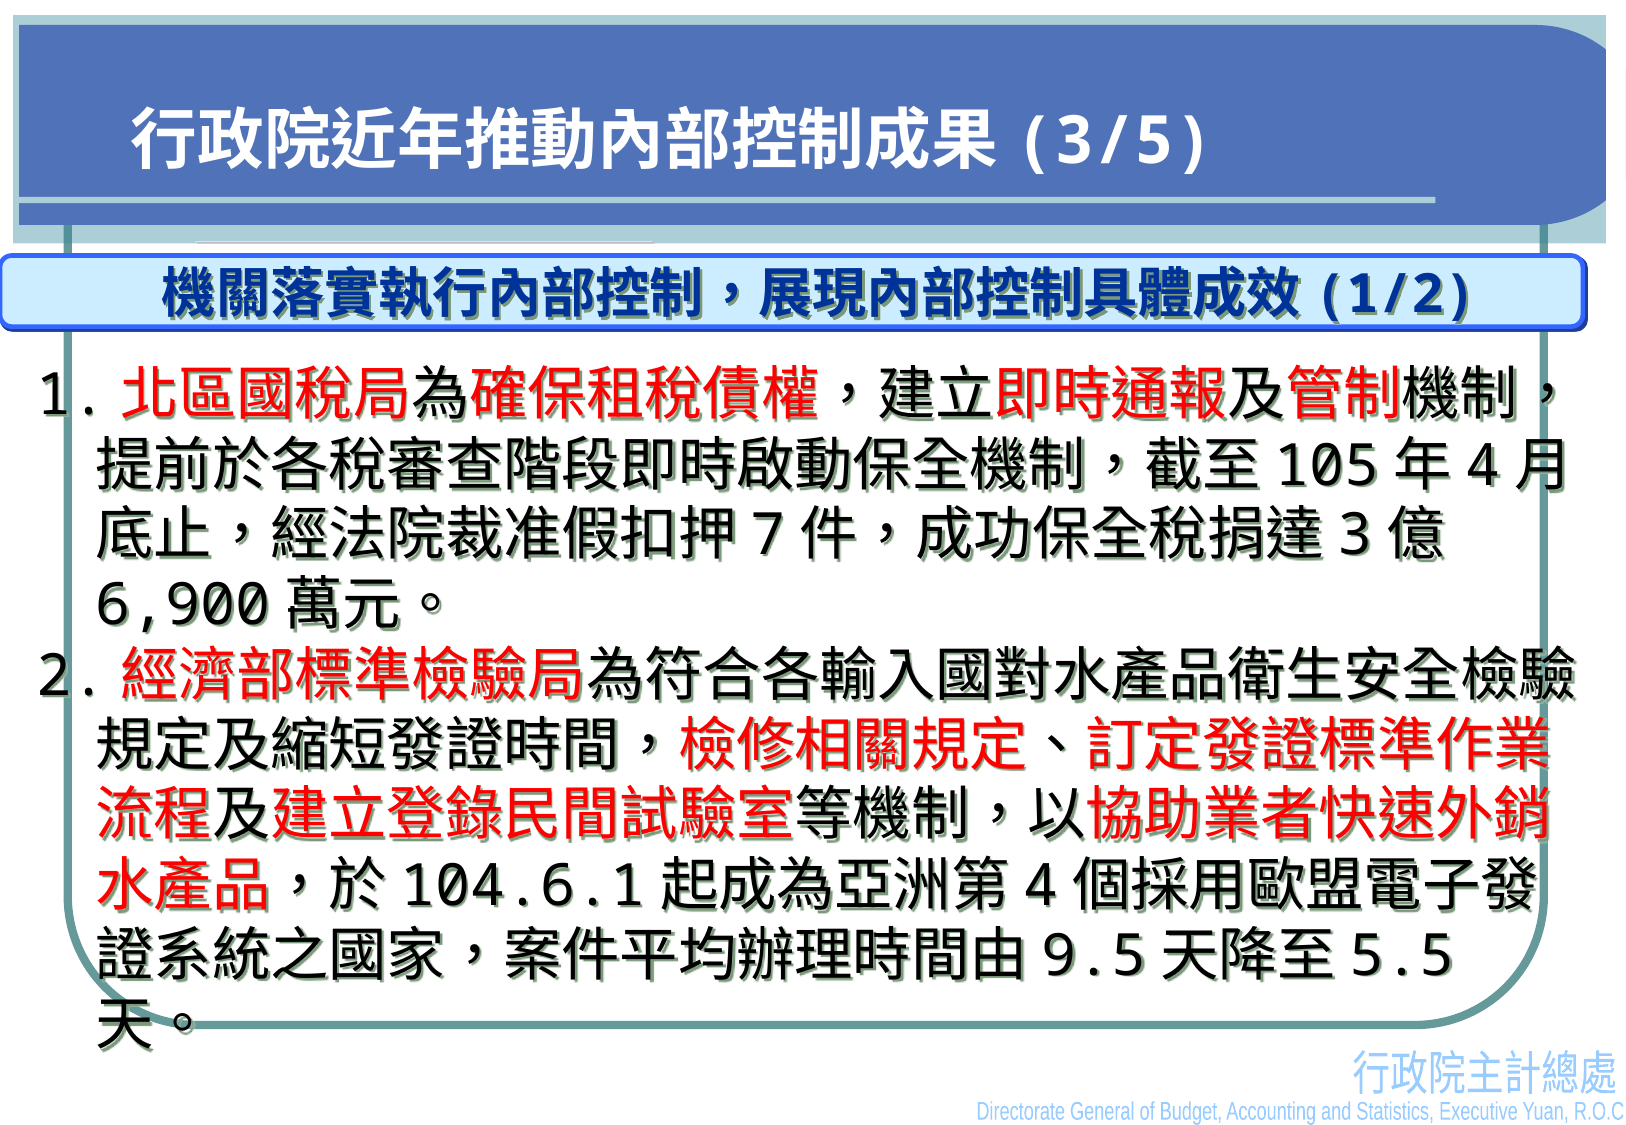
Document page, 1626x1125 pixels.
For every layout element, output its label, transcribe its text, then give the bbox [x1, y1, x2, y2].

text_box [1492, 255, 1583, 327]
text_box [0, 255, 147, 327]
text_box 機關落實執行內部控制，展現內部控制具體成效(1/2) [147, 251, 1492, 331]
text_box 1.北區國稅局為確保租稅債權，建立即時通報及管制機制，提前於各稅審查階段即時啟動保全機制，截至105年4月底止，經法院裁准假扣押7件，成功保全稅捐達3億6,900萬元。 2.經濟部標準檢驗局為符合各輸入國對水產品衛生安全檢驗規定及縮短發證時間，檢修相關規定、訂定發證標準作業流程及建立登錄民間試驗室等機制，以協助業者快速外銷水產品，於104.6.1起成為亞洲第4個採用歐盟電子發證系統之國家，案件平均辦理時間由9.5天降至5.5天。 [21, 349, 1592, 1064]
text_box 行政院近年推動內部控制成果(3/5) [116, 66, 1391, 185]
